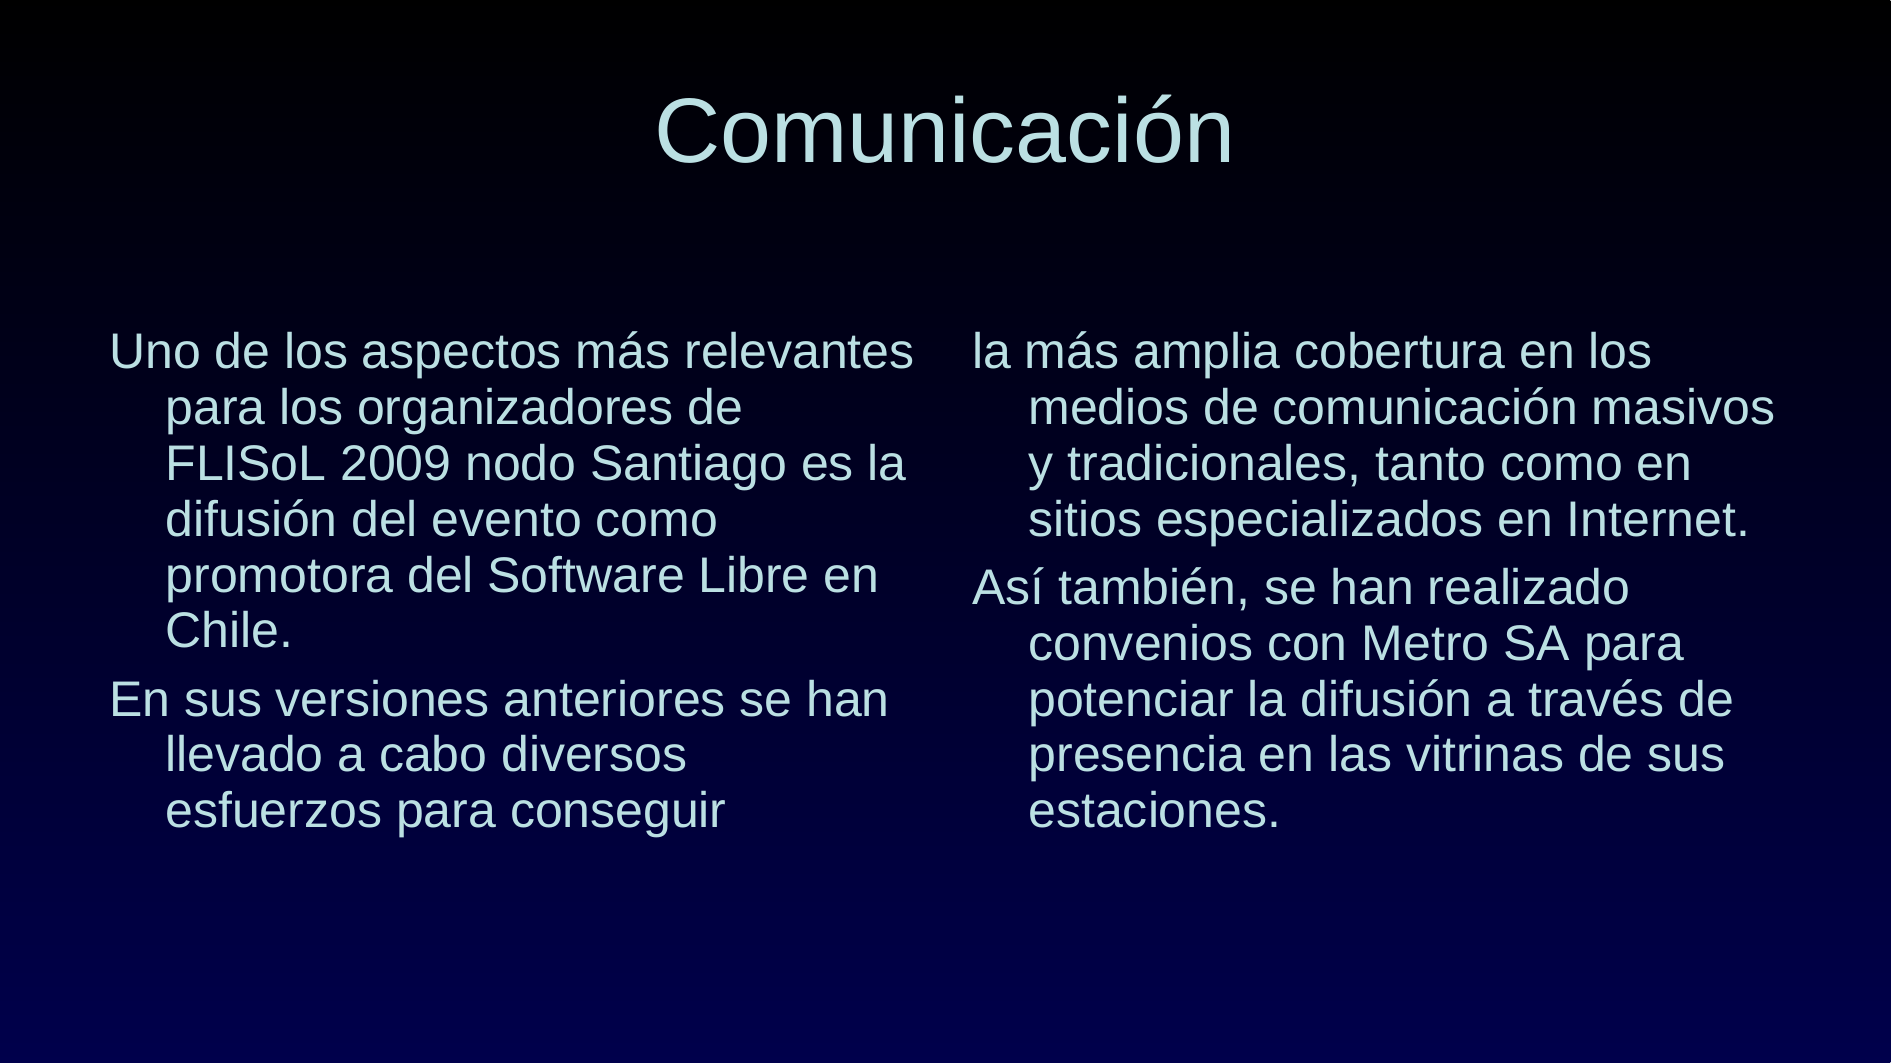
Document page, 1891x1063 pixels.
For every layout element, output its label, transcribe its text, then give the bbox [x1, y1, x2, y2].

title Comunicación [94, 42, 1796, 220]
list Uno de los aspectos más relevantes para los organizadores de FLISoL 2009 nodo Santiago es la difusión del evento como promotora del Software Libre en Chile. En sus versiones anteriores se han llevado a cabo diversos esfuerzos para conseguir [94, 247, 933, 950]
list la más amplia cobertura en los medios de comunicación masivos y tradicionales, tanto como en sitios especializados en Internet. Así también, se han realizado convenios con Metro SA para potenciar la difusión a través de presencia en las vitrinas de sus estaciones. [957, 247, 1796, 950]
